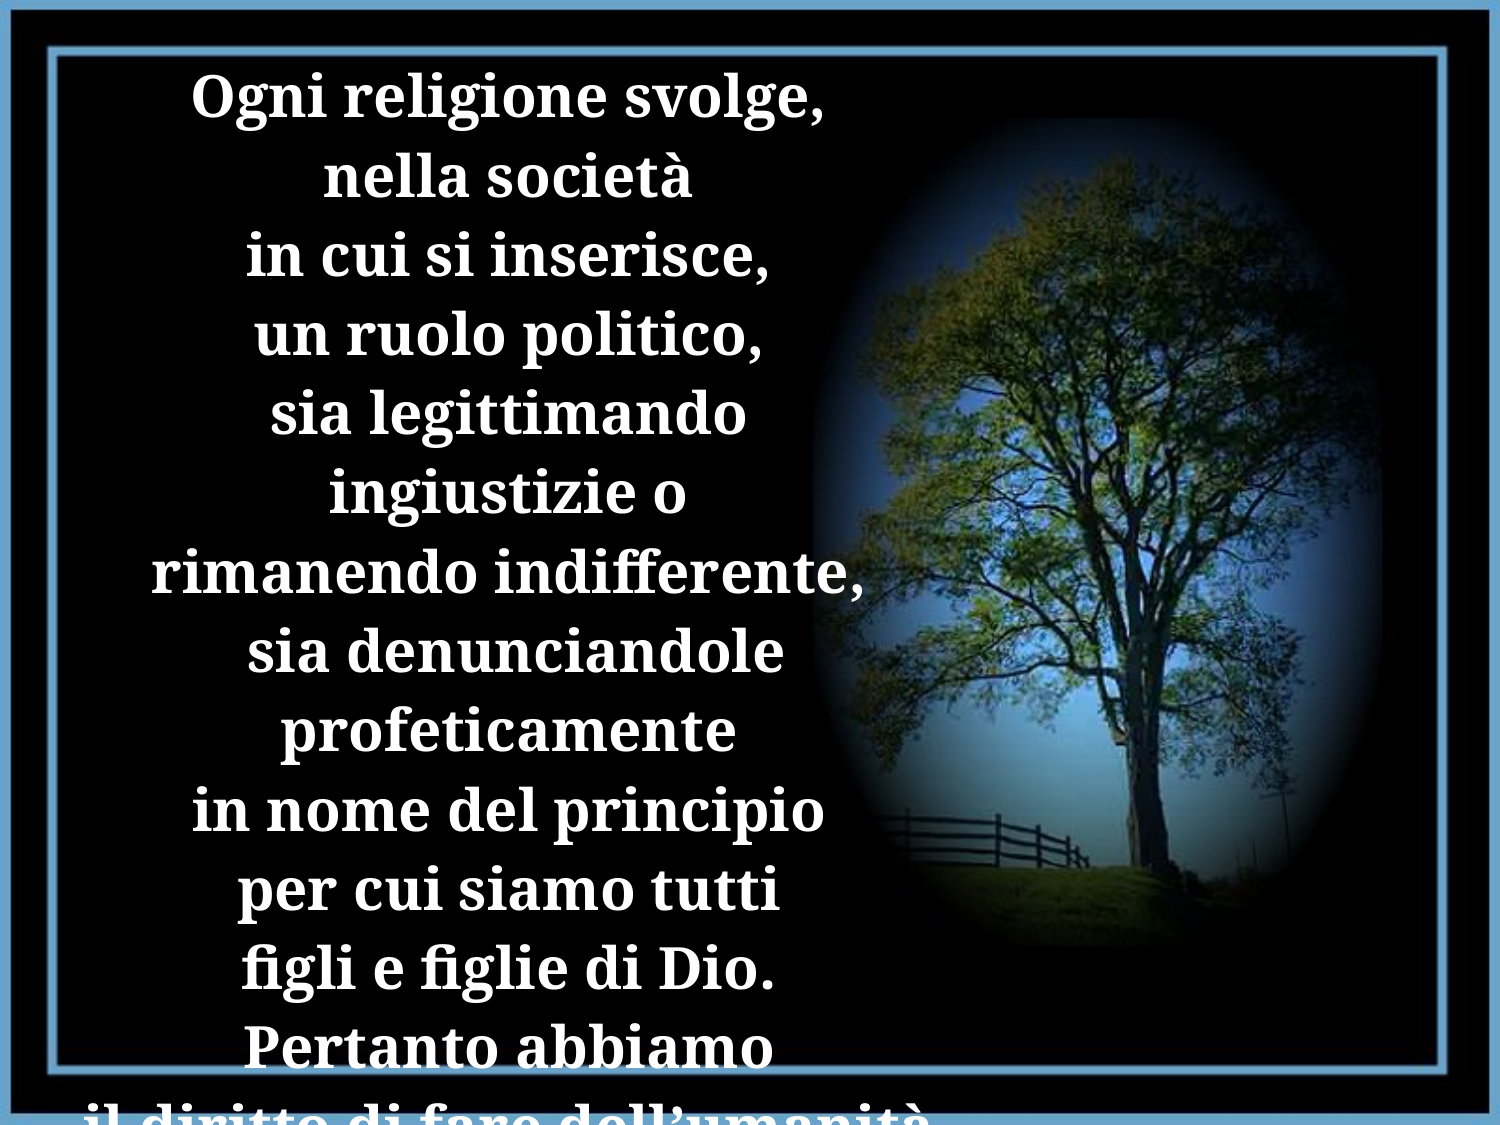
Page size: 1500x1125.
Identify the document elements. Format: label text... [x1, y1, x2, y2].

picture [0, 0, 1500, 1125]
text_box Ogni religione svolge, nella società in cui si inserisce, un ruolo politico, sia legittimando ingiustizie o rimanendo indifferente, sia denunciandole profeticamente in nome del principio per cui siamo tutti figli e figlie di Dio. Pertanto abbiamo il diritto di fare dell’umanità la nostra famiglia. [29, 47, 1004, 1125]
